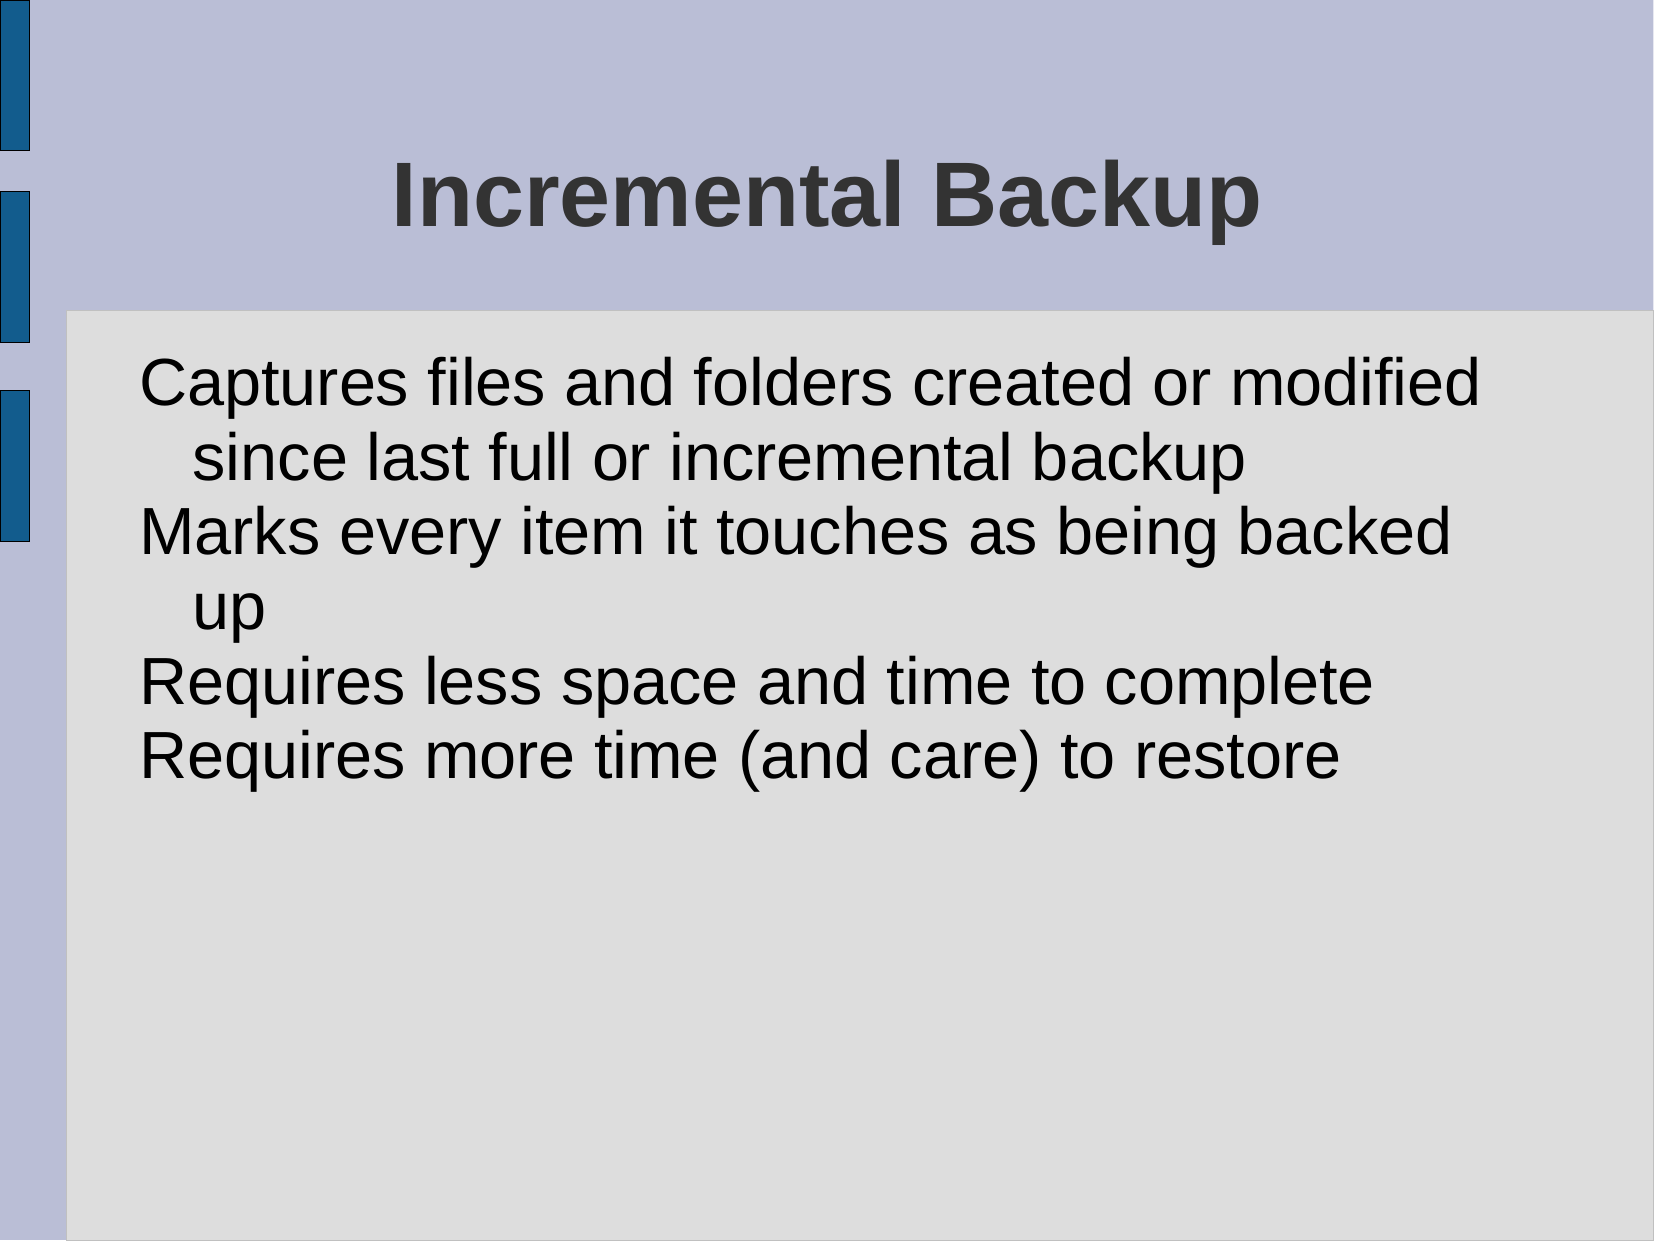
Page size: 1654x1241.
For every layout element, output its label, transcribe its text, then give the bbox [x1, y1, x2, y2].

title Incremental Backup [121, 91, 1534, 299]
list Captures files and folders created or modified since last full or incremental backup Marks every item it touches as being backed up Requires less space and time to complete Requires more time (and care) to restore [121, 344, 1534, 1127]
